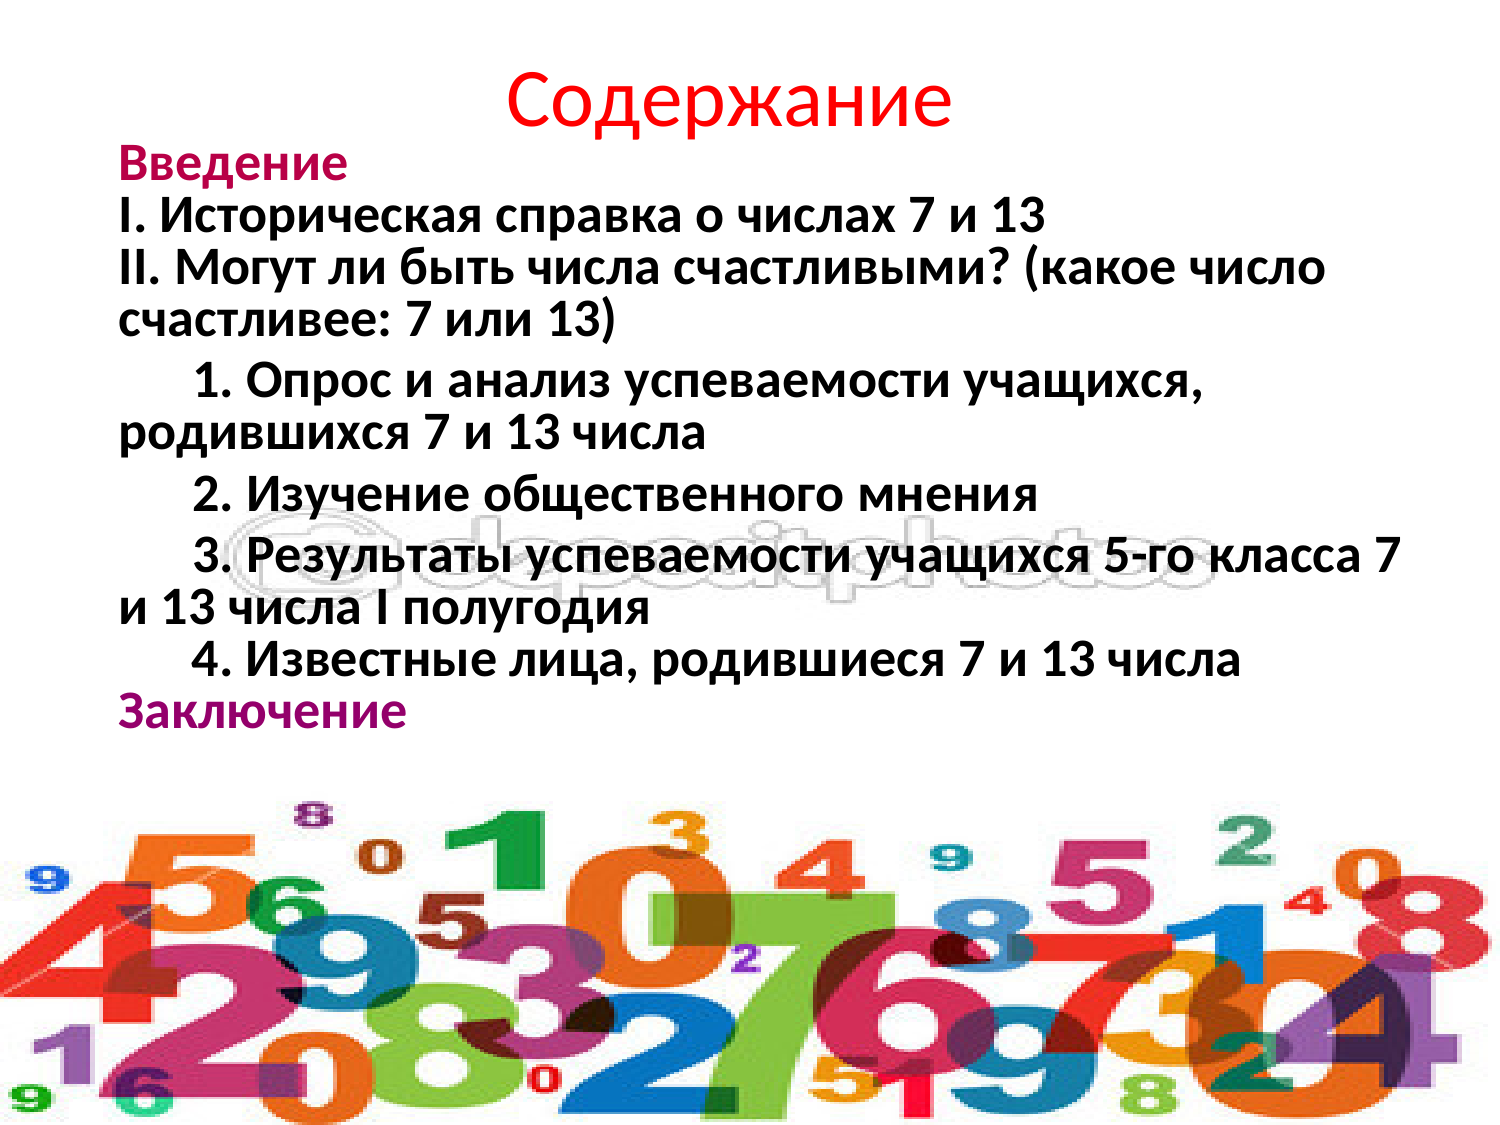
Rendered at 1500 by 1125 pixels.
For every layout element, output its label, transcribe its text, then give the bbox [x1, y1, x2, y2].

picture [0, 0, 1500, 1125]
list Введение I. Историческая справка о числах 7 и 13 II. Могут ли быть числа счастливыми? (какое число счастливее: 7 или 13) 1. Опрос и анализ успеваемости учащихся, родившихся 7 и 13 числа 2. Изучение общественного мнения 3. Результаты успеваемости учащихся 5-го класса 7 и 13 числа I полугодия 4. Известные лица, родившиеся 7 и 13 числа Заключение [47, 131, 1441, 1028]
title Содержание [55, 35, 1406, 131]
